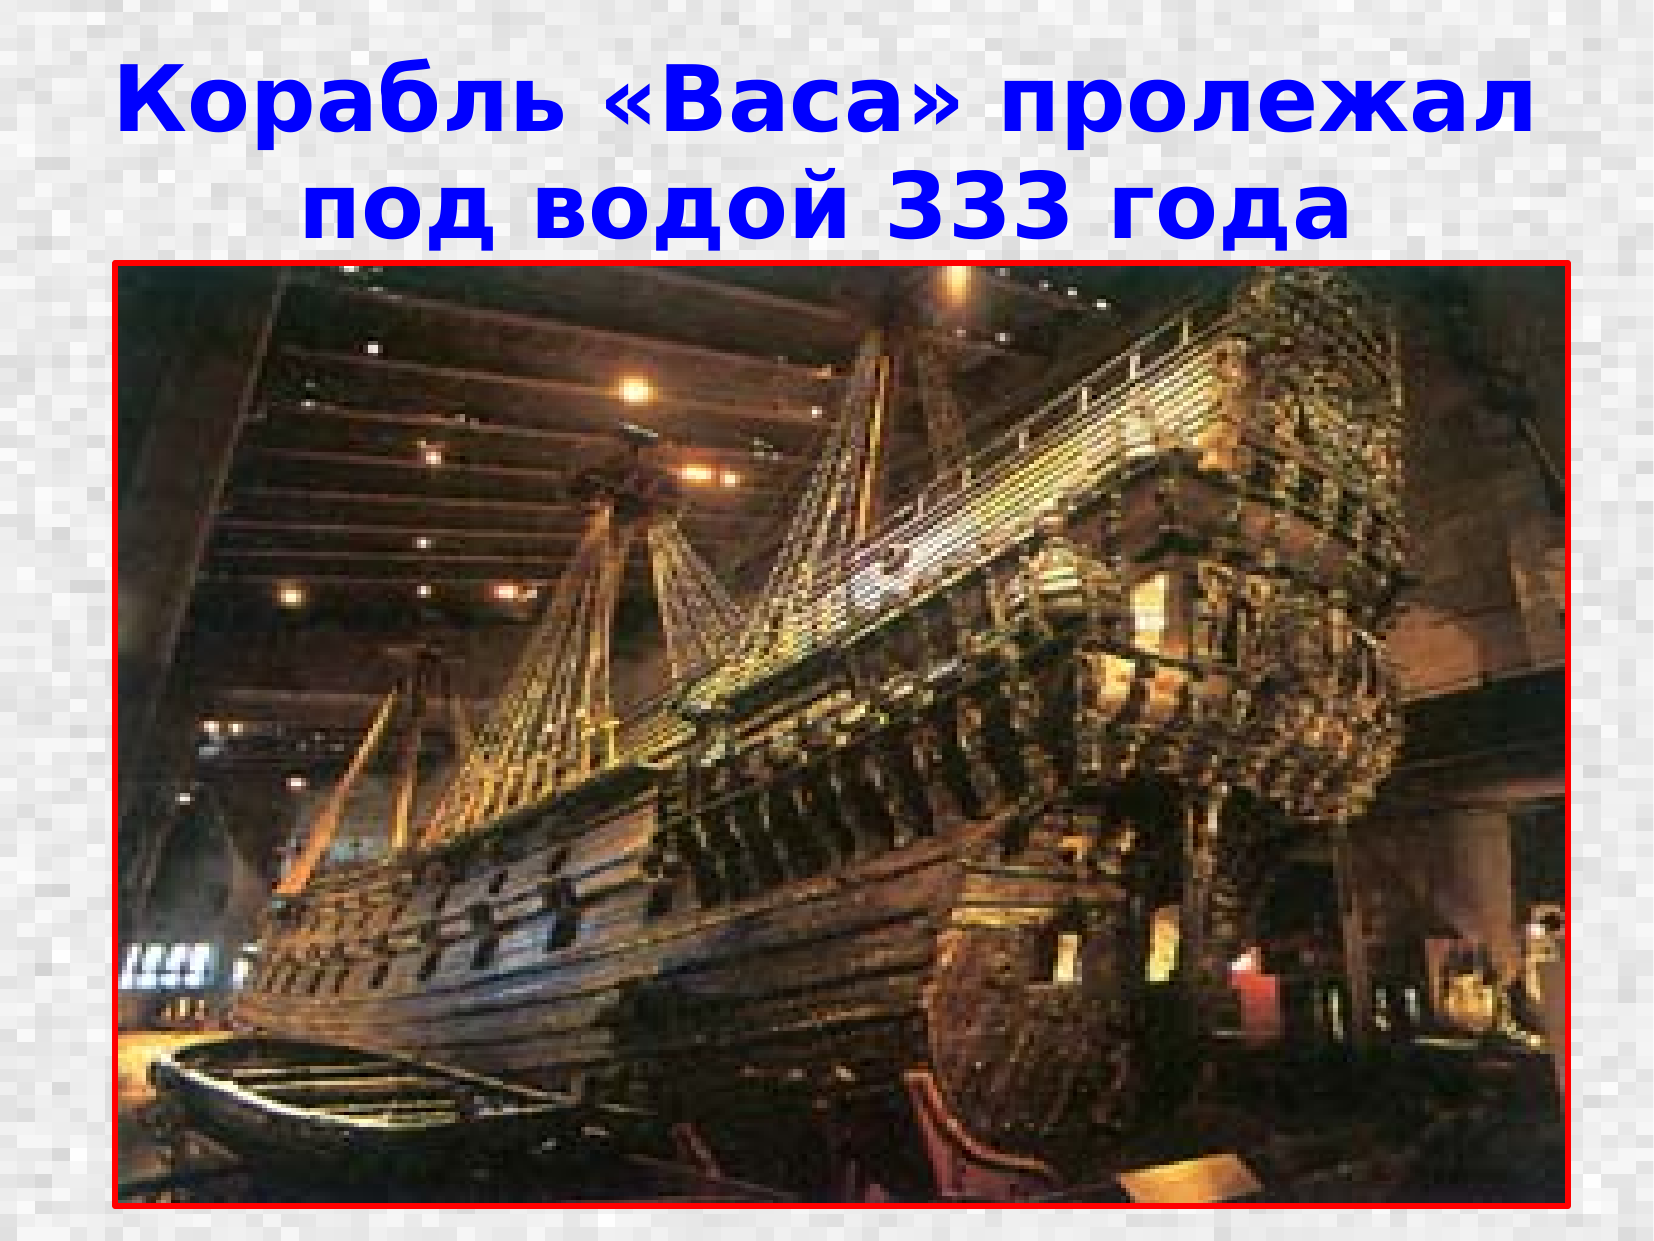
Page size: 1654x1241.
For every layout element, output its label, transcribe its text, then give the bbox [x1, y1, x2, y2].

picture [0, 0, 1654, 1241]
title Корабль «Васа» пролежал под водой 333 года [82, 45, 1571, 261]
